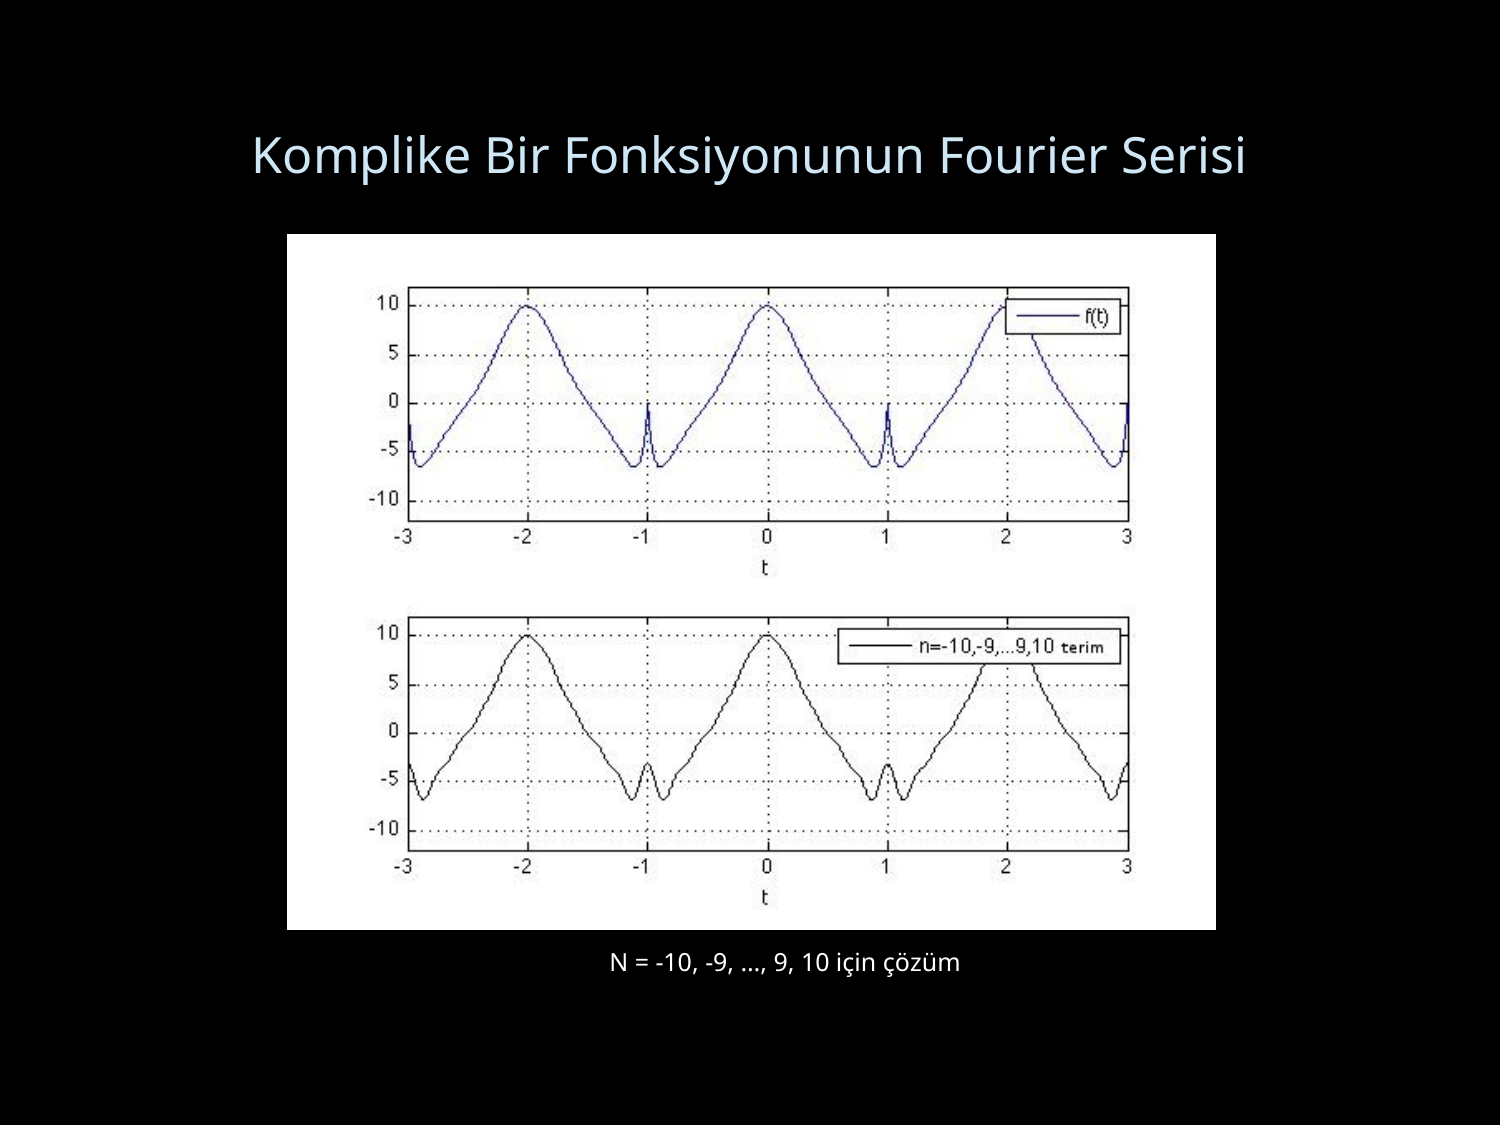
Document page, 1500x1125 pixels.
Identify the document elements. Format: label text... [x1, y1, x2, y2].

picture [287, 234, 1216, 931]
text_box N = -10, -9, …, 9, 10 için çözüm [560, 939, 1011, 1014]
title Komplike Bir Fonksiyonunun Fourier Serisi [75, 98, 1426, 209]
